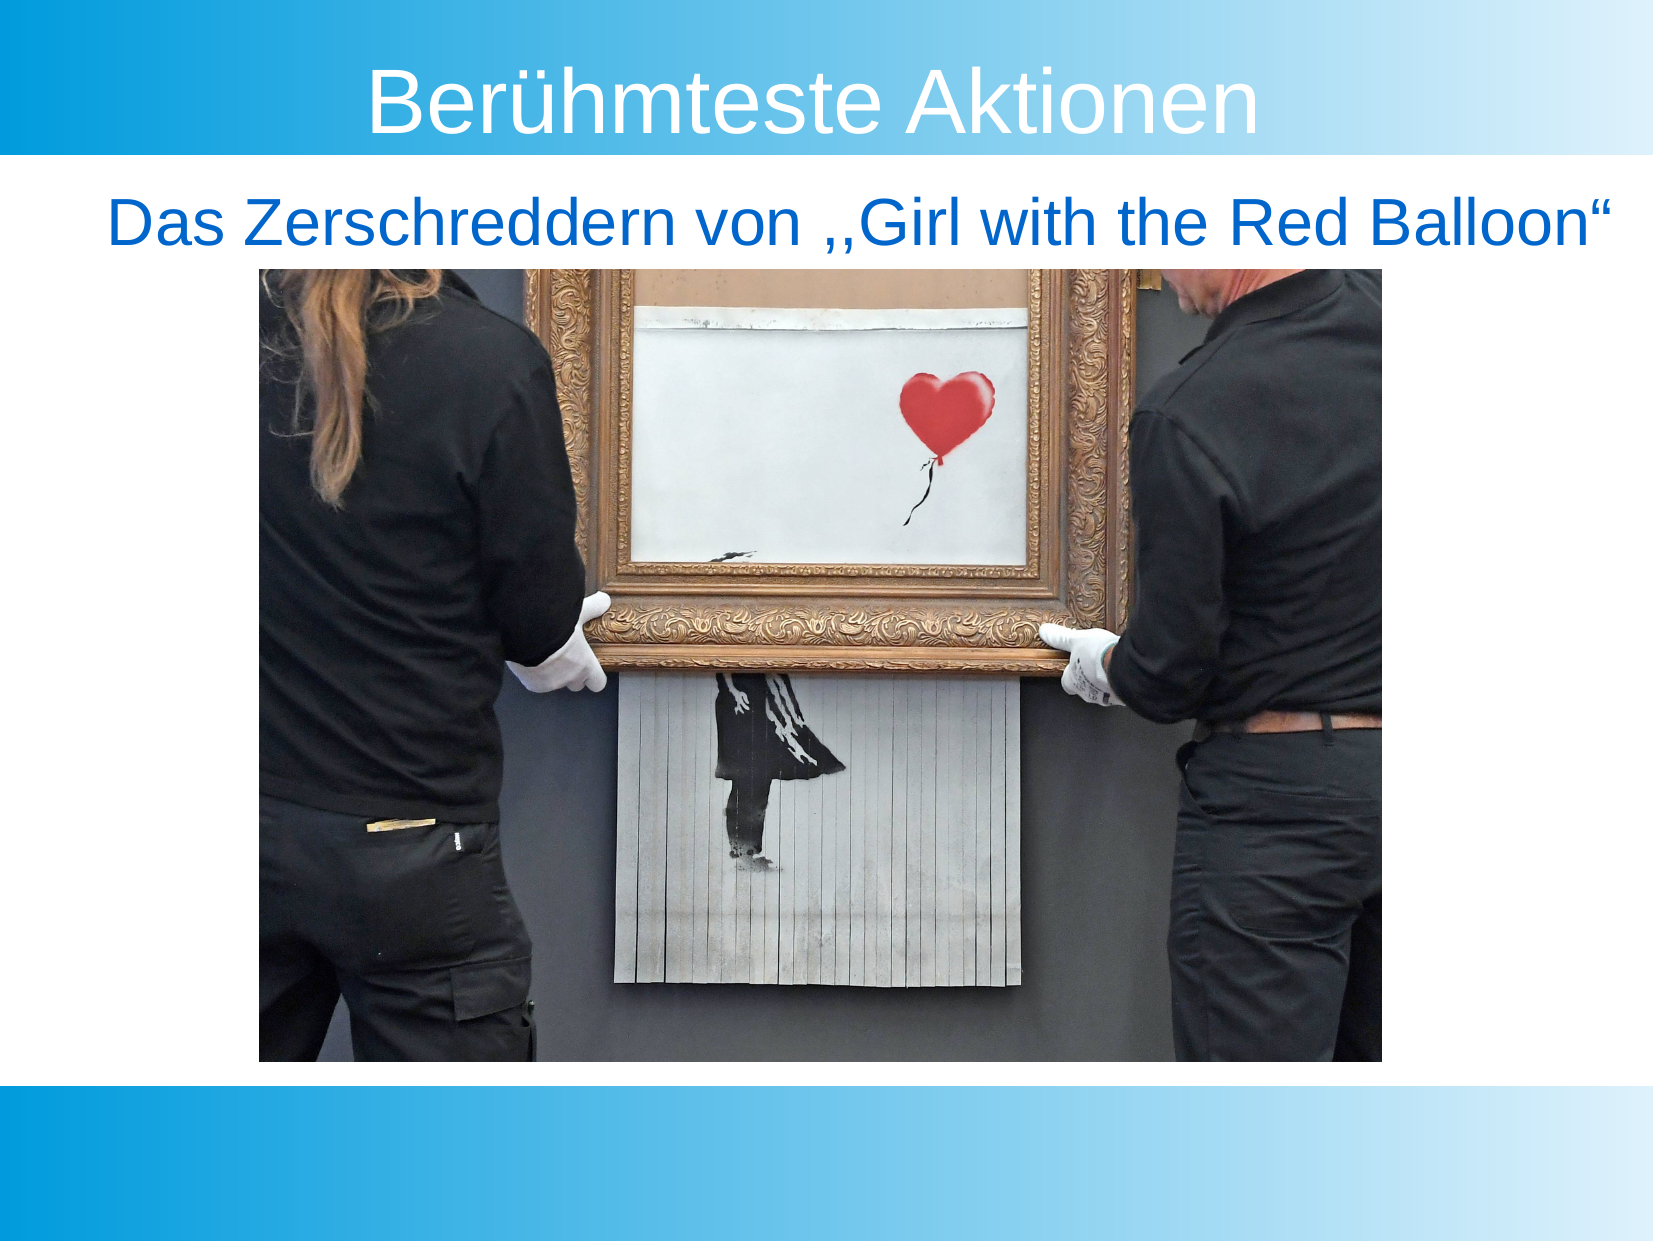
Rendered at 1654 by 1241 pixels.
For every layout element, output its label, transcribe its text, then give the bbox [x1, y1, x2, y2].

list Das Zerschreddern von ,,Girl with the Red Balloon“ [36, 184, 1654, 284]
title Berühmteste Aktionen [82, 49, 1571, 155]
picture [259, 269, 1382, 1062]
